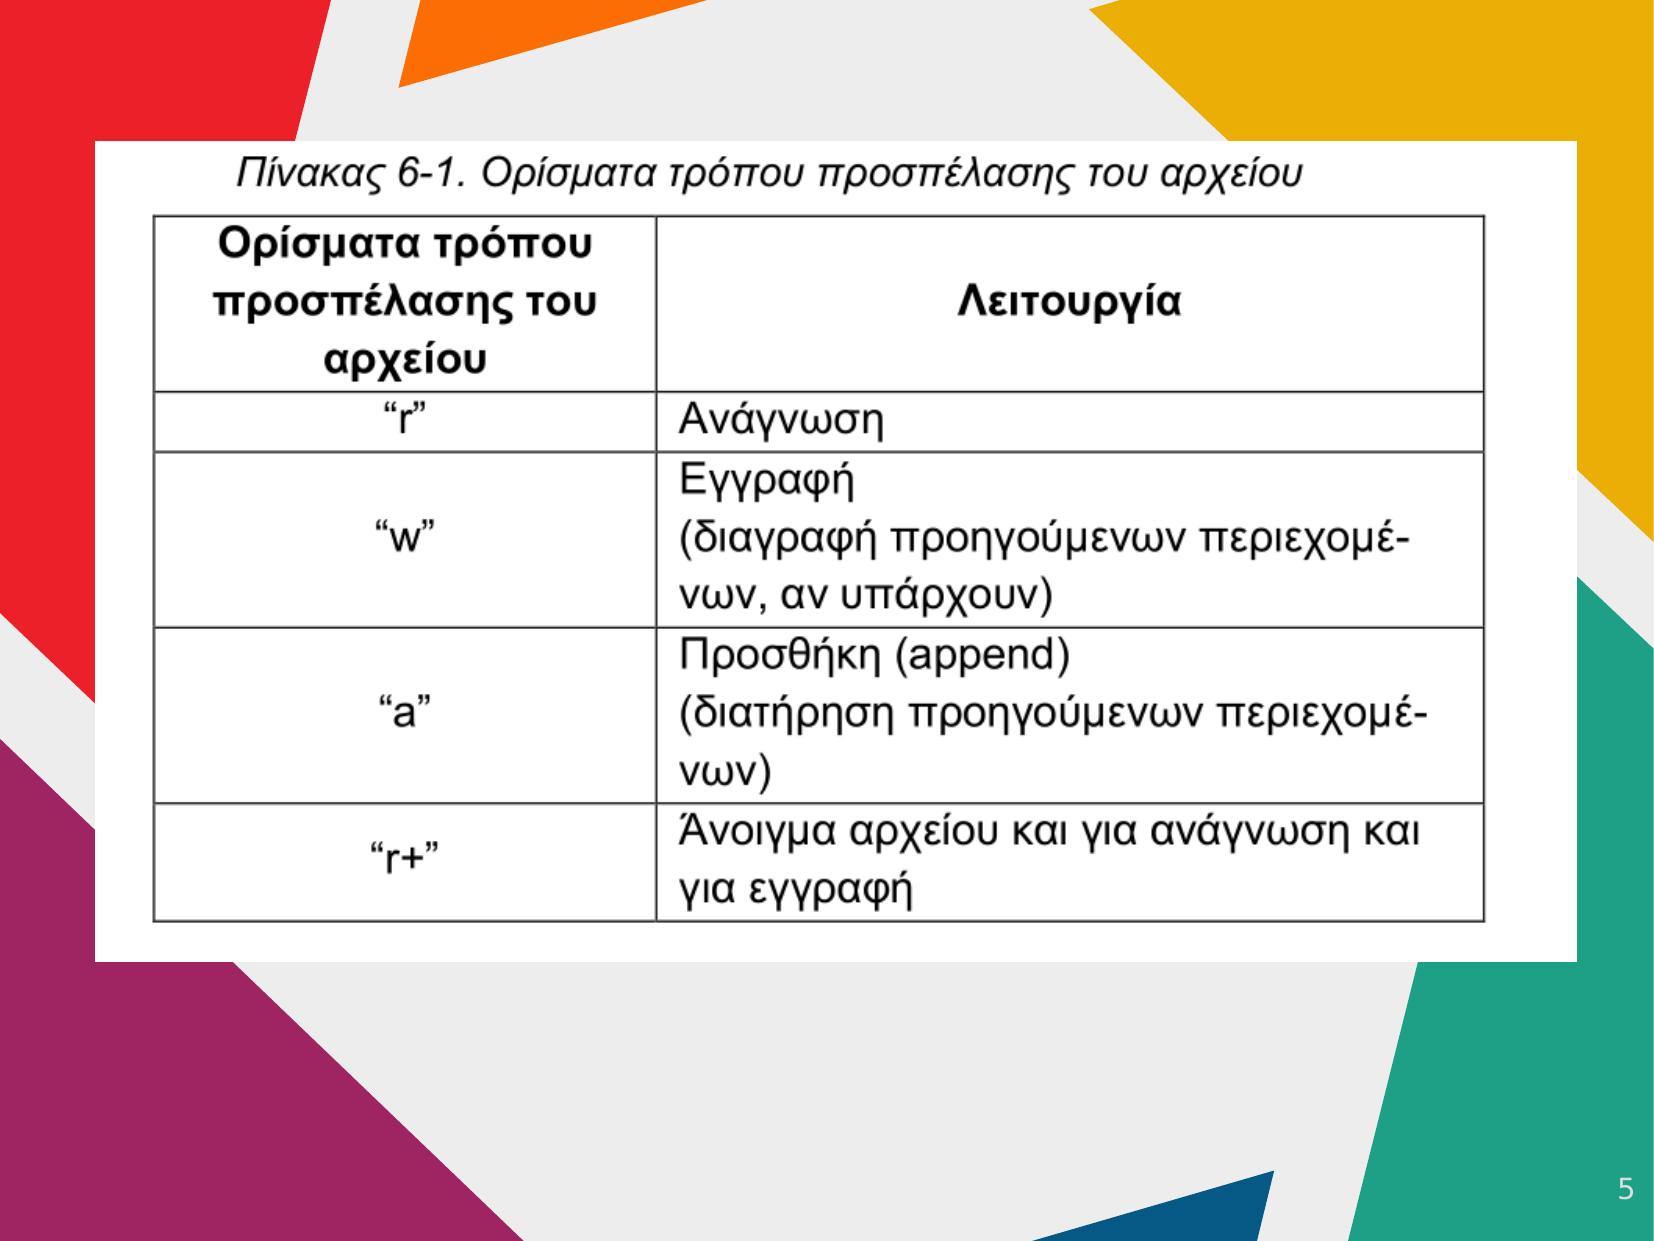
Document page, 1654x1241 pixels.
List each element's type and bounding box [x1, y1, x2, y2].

picture [95, 141, 1577, 963]
